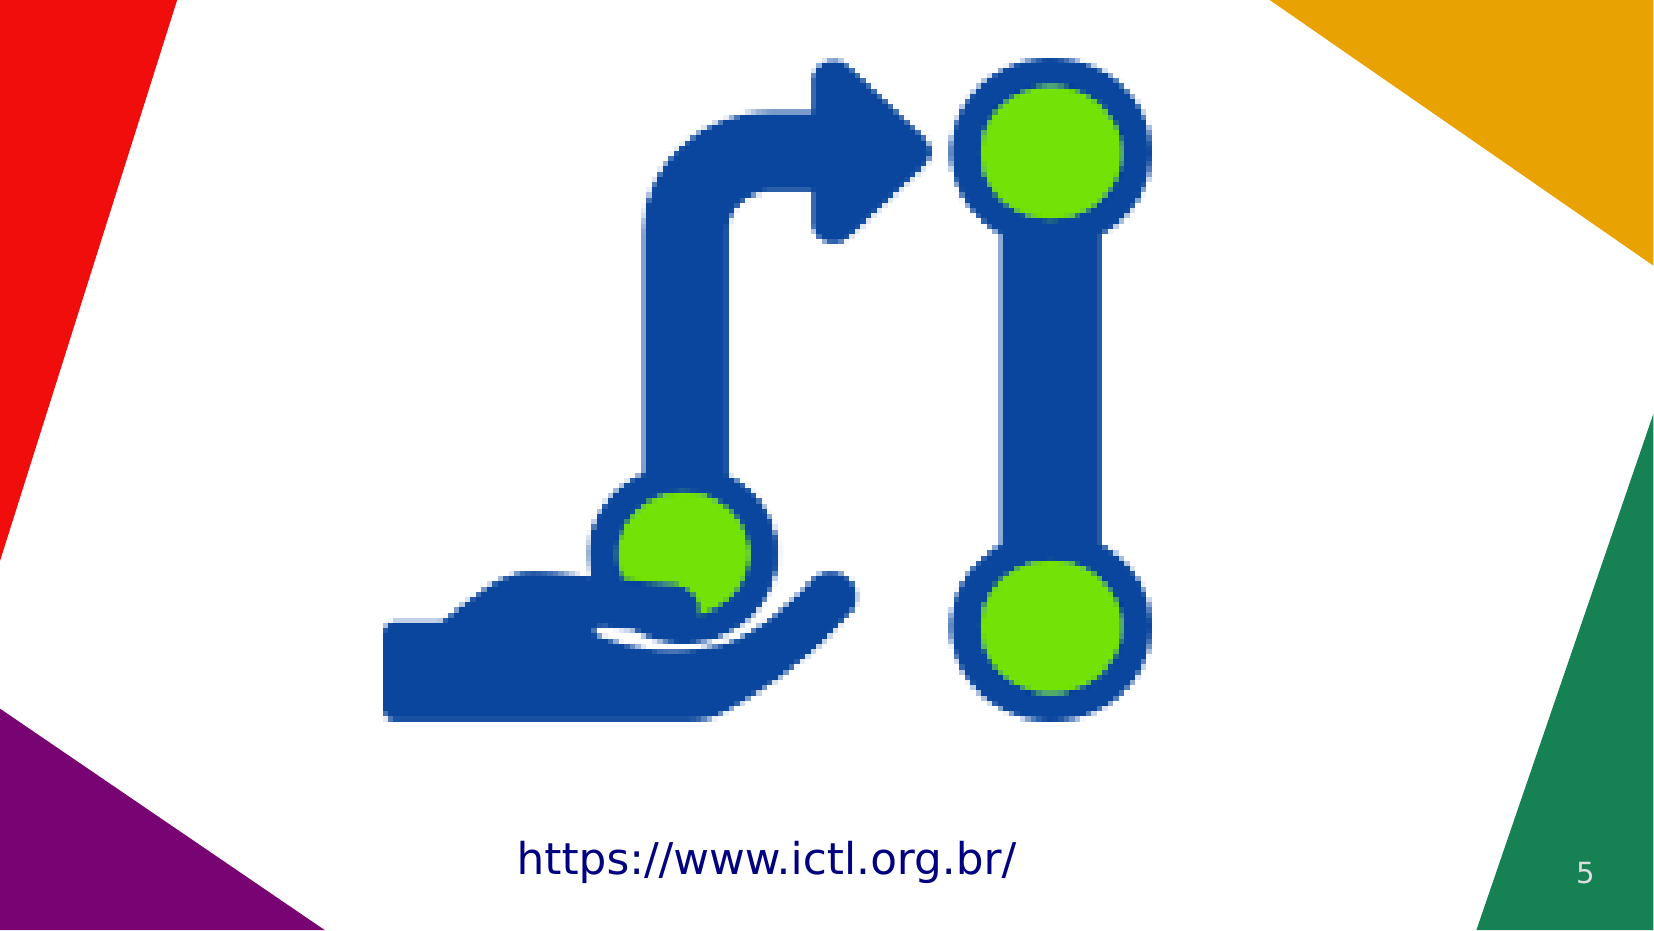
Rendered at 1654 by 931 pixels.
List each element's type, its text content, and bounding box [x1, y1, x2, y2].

picture [383, 58, 1152, 722]
text_box https://www.ictl.org.br/ [501, 826, 1057, 893]
